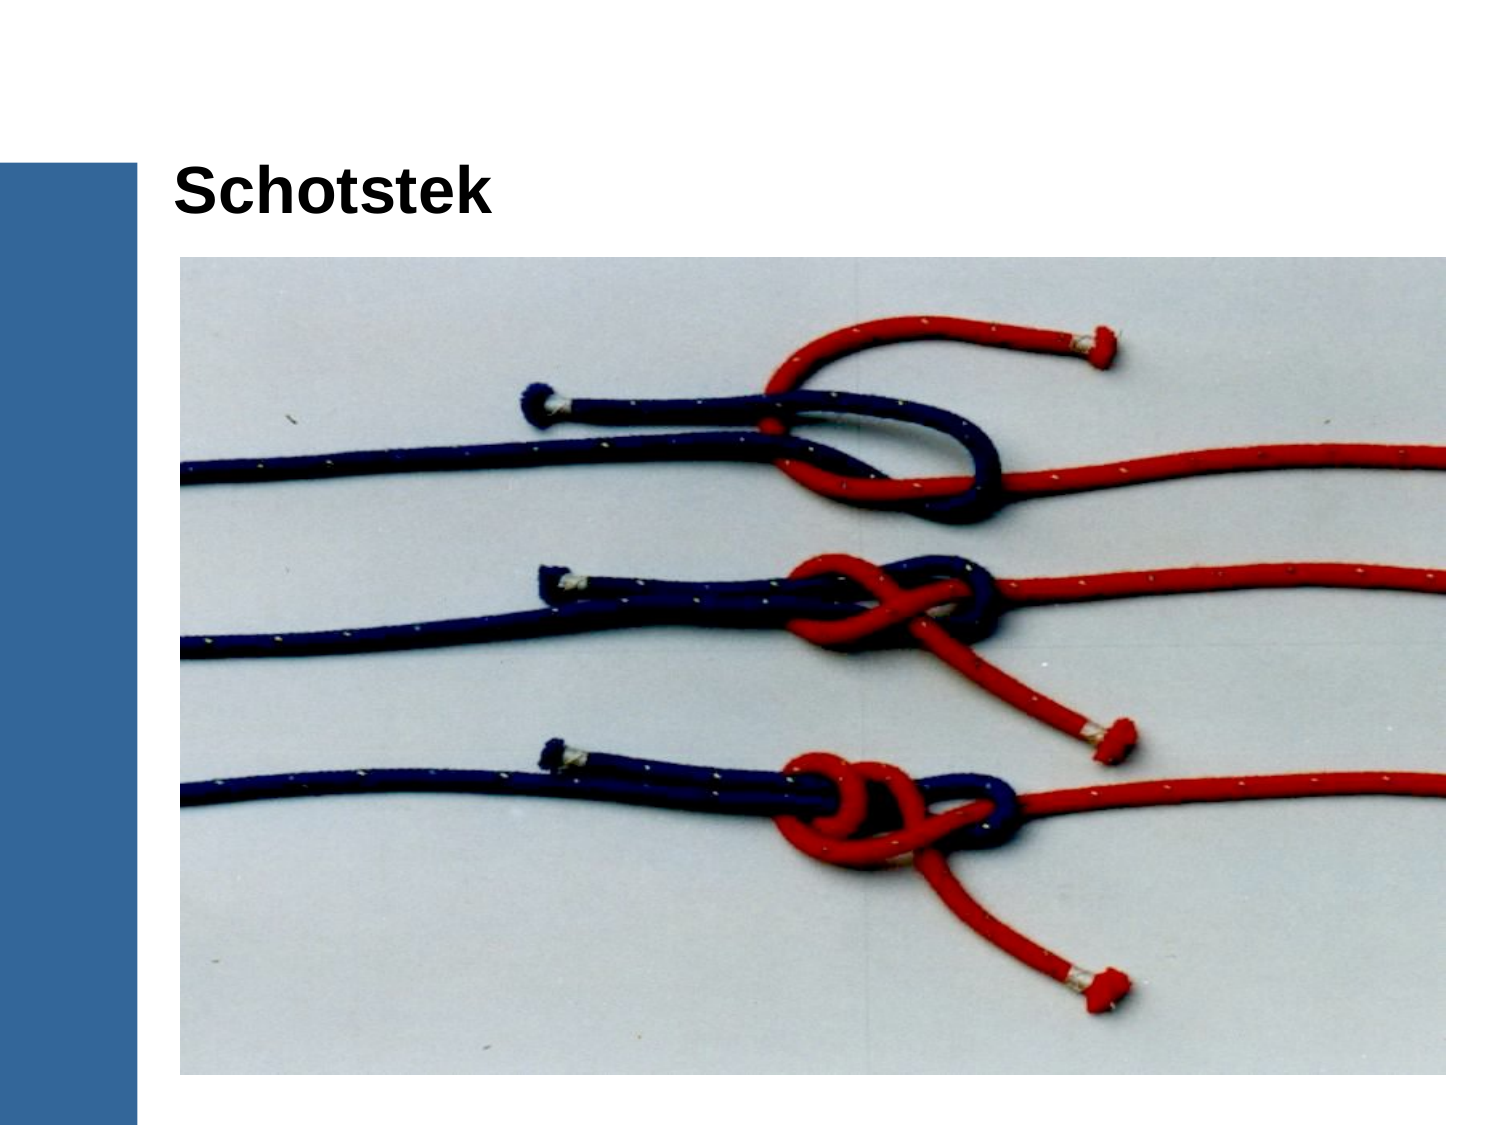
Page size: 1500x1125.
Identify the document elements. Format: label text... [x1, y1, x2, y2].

picture [180, 257, 1446, 1075]
title Schotstek [173, 97, 1447, 283]
